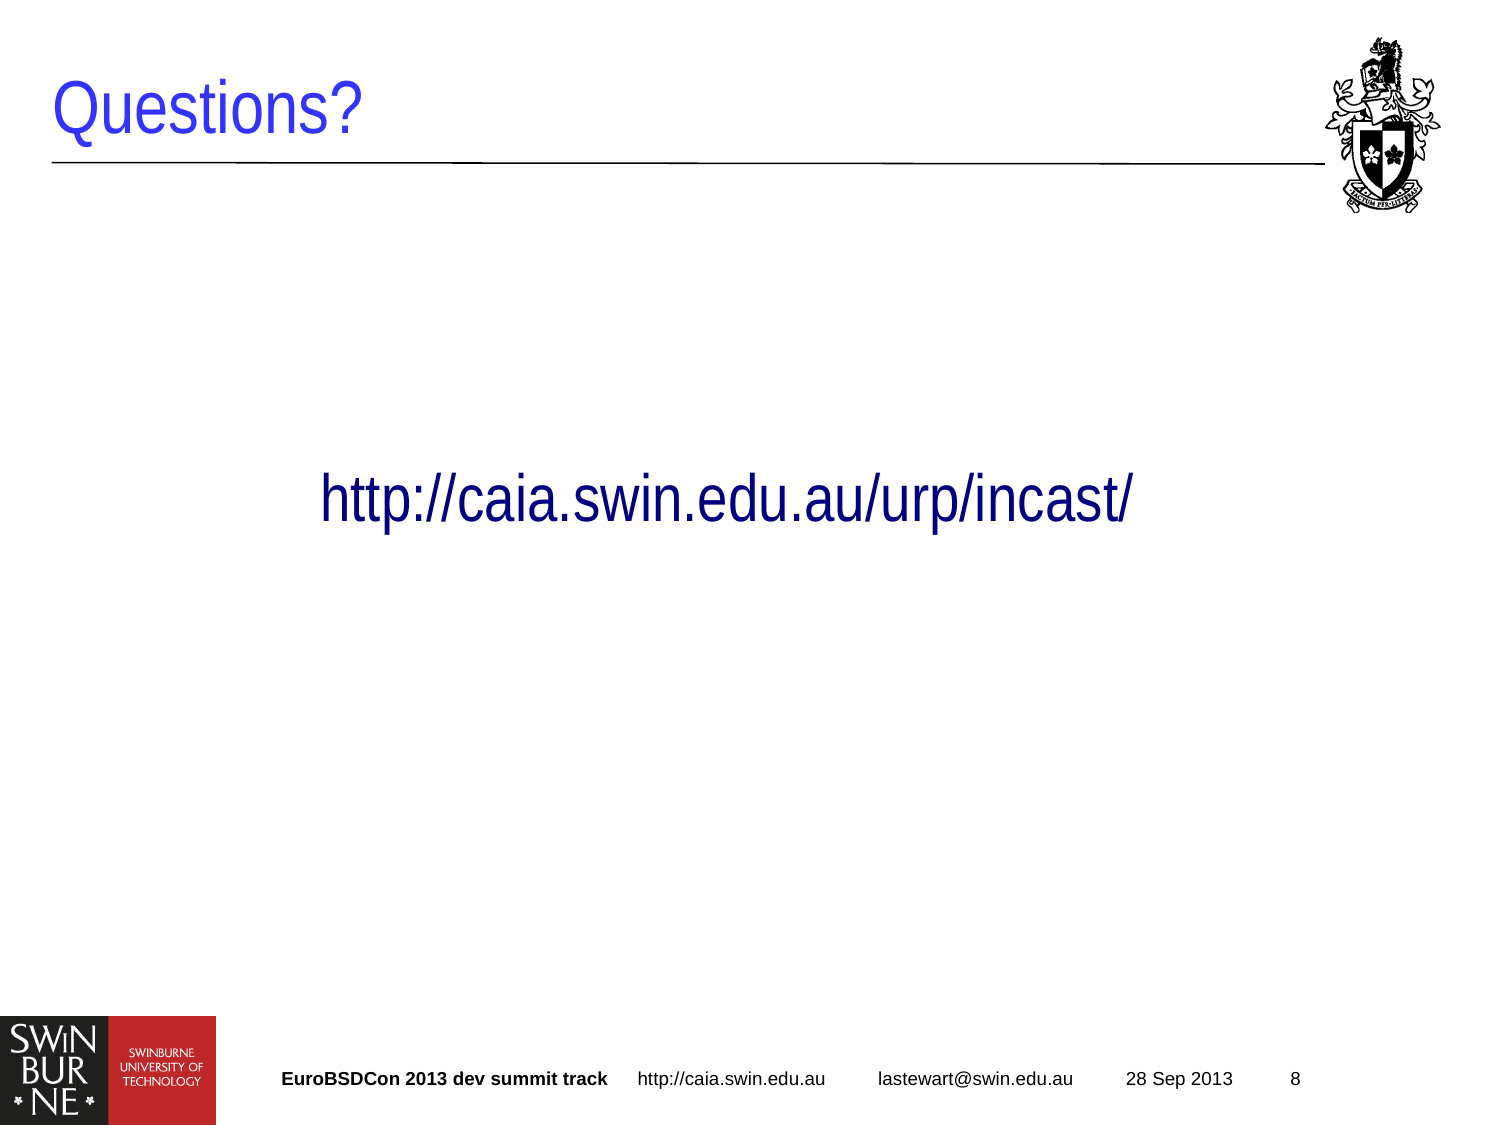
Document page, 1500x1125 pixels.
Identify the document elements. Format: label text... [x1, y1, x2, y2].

title Questions? [52, 58, 1325, 164]
list http://caia.swin.edu.au/urp/incast/ [52, 187, 1415, 938]
picture [0, 1016, 216, 1125]
picture [1325, 37, 1441, 213]
